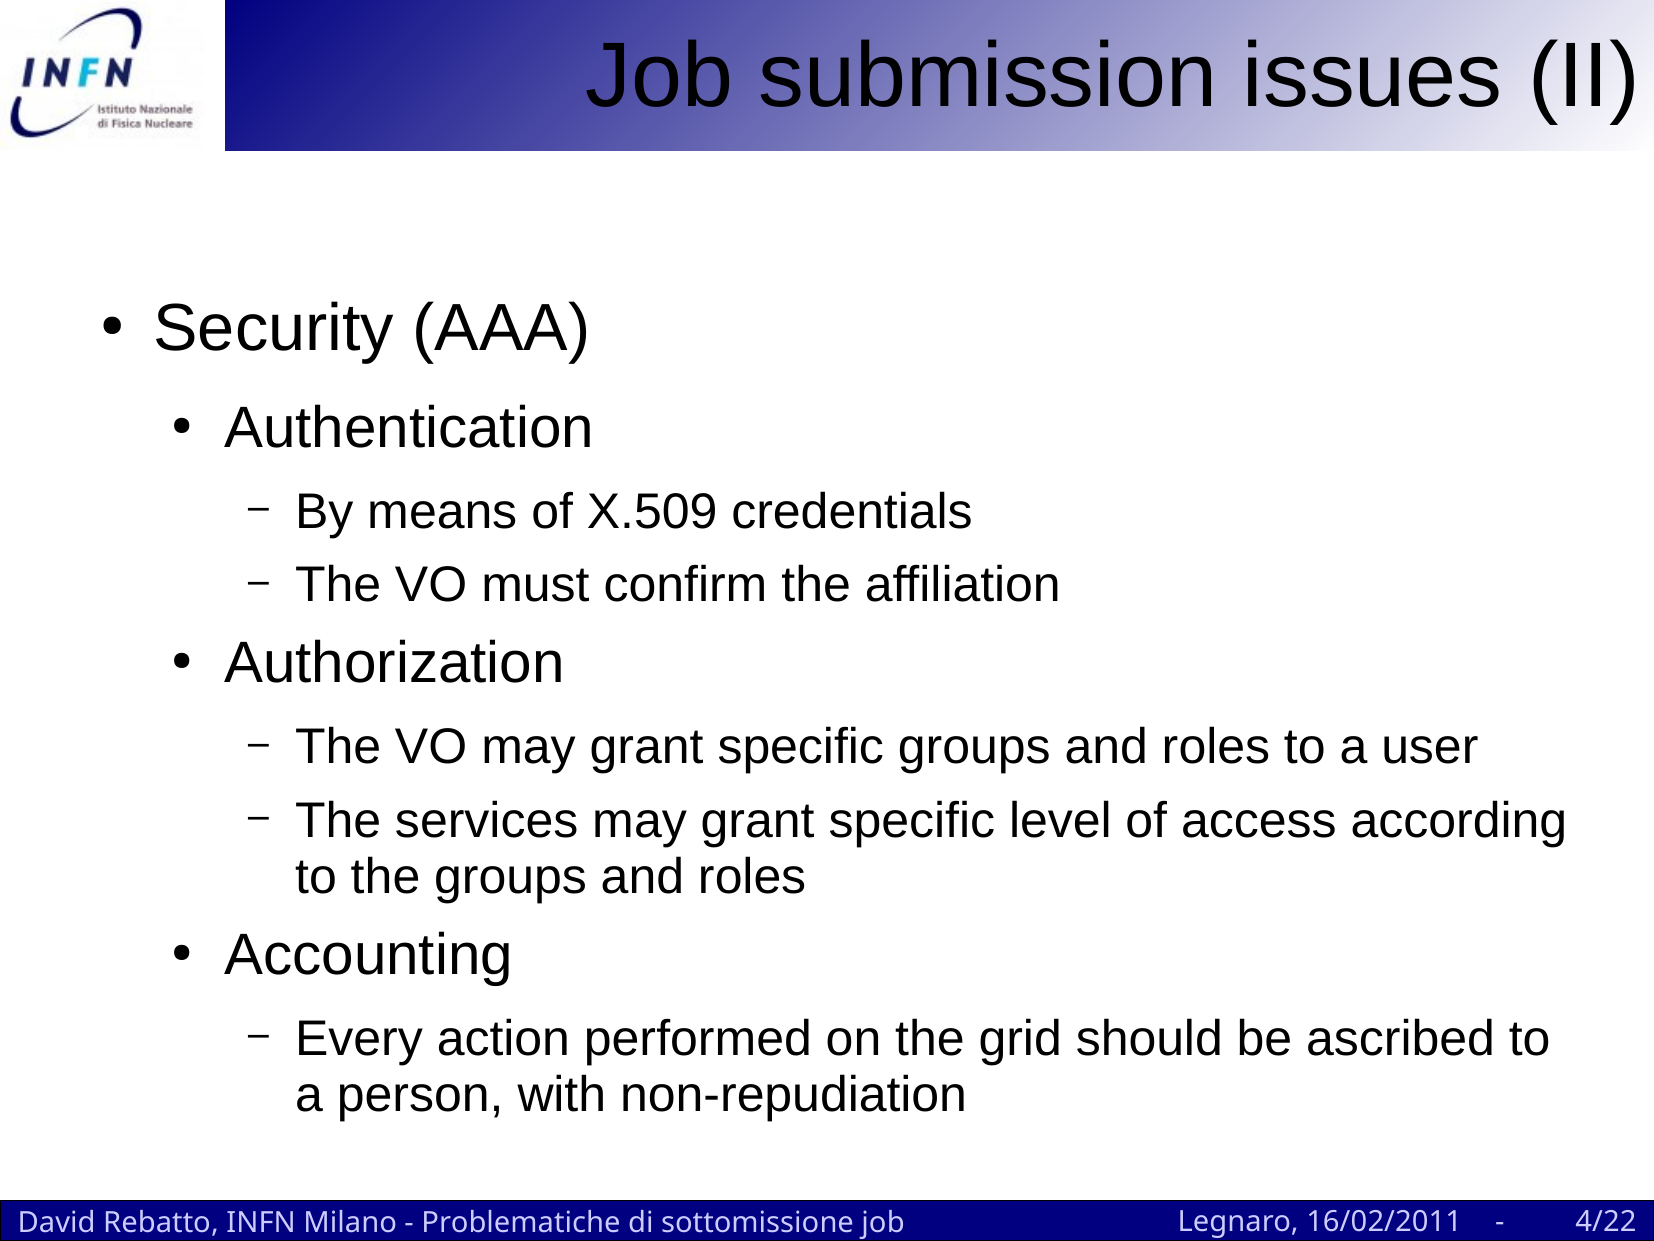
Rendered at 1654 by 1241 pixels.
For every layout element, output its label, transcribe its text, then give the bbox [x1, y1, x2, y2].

picture [0, 1, 204, 150]
title Job submission issues (II) [225, 0, 1654, 151]
list Security (AAA) Authentication By means of X.509 credentials The VO must confirm the affiliation Authorization The VO may grant specific groups and roles to a user The services may grant specific level of access according to the groups and roles Accounting Every action performed on the grid should be ascribed to a person, with non-repudiation [82, 290, 1571, 1121]
